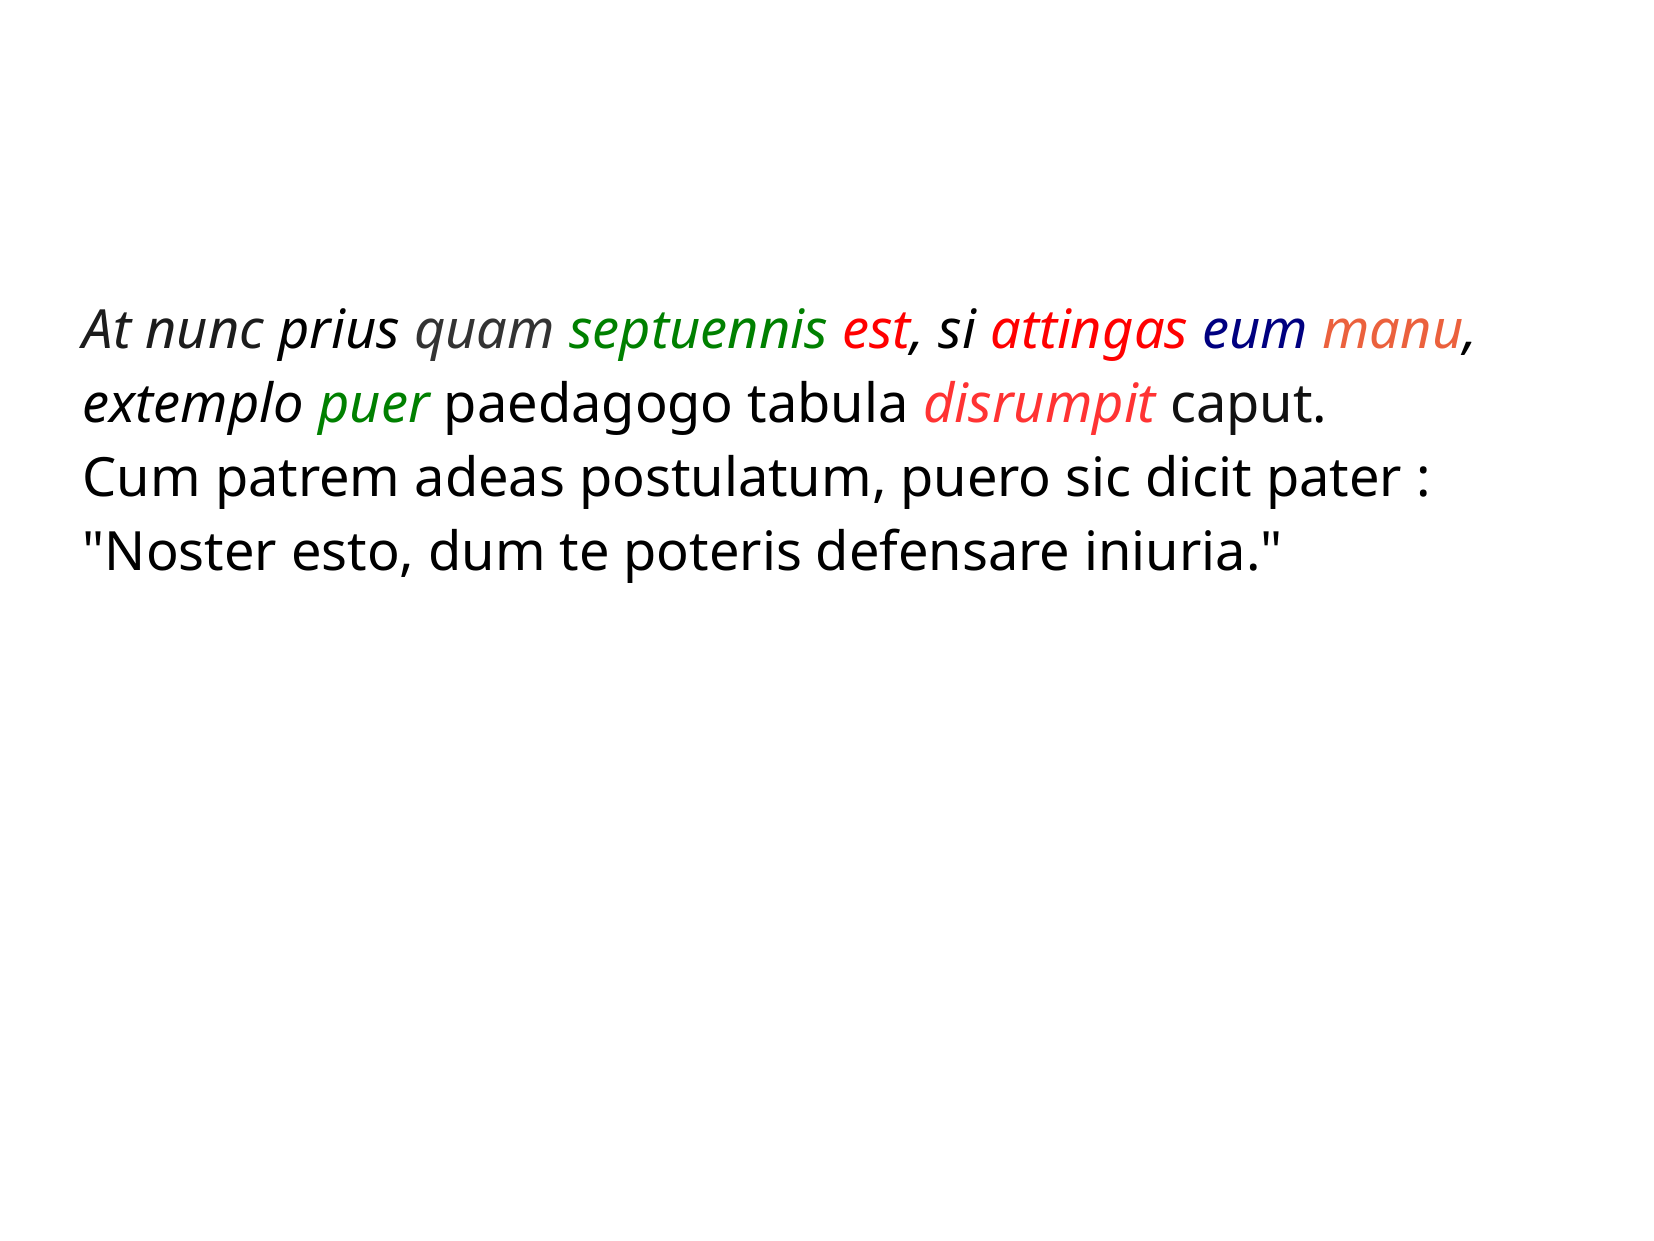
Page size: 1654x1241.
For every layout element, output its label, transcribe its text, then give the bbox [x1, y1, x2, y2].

list At nunc prius quam septuennis est, si attingas eum manu, extemplo puer paedagogo tabula disrumpit caput. Cum patrem adeas postulatum, puero sic dicit pater : "Noster esto, dum te poteris defensare iniuria." [82, 290, 1571, 1010]
